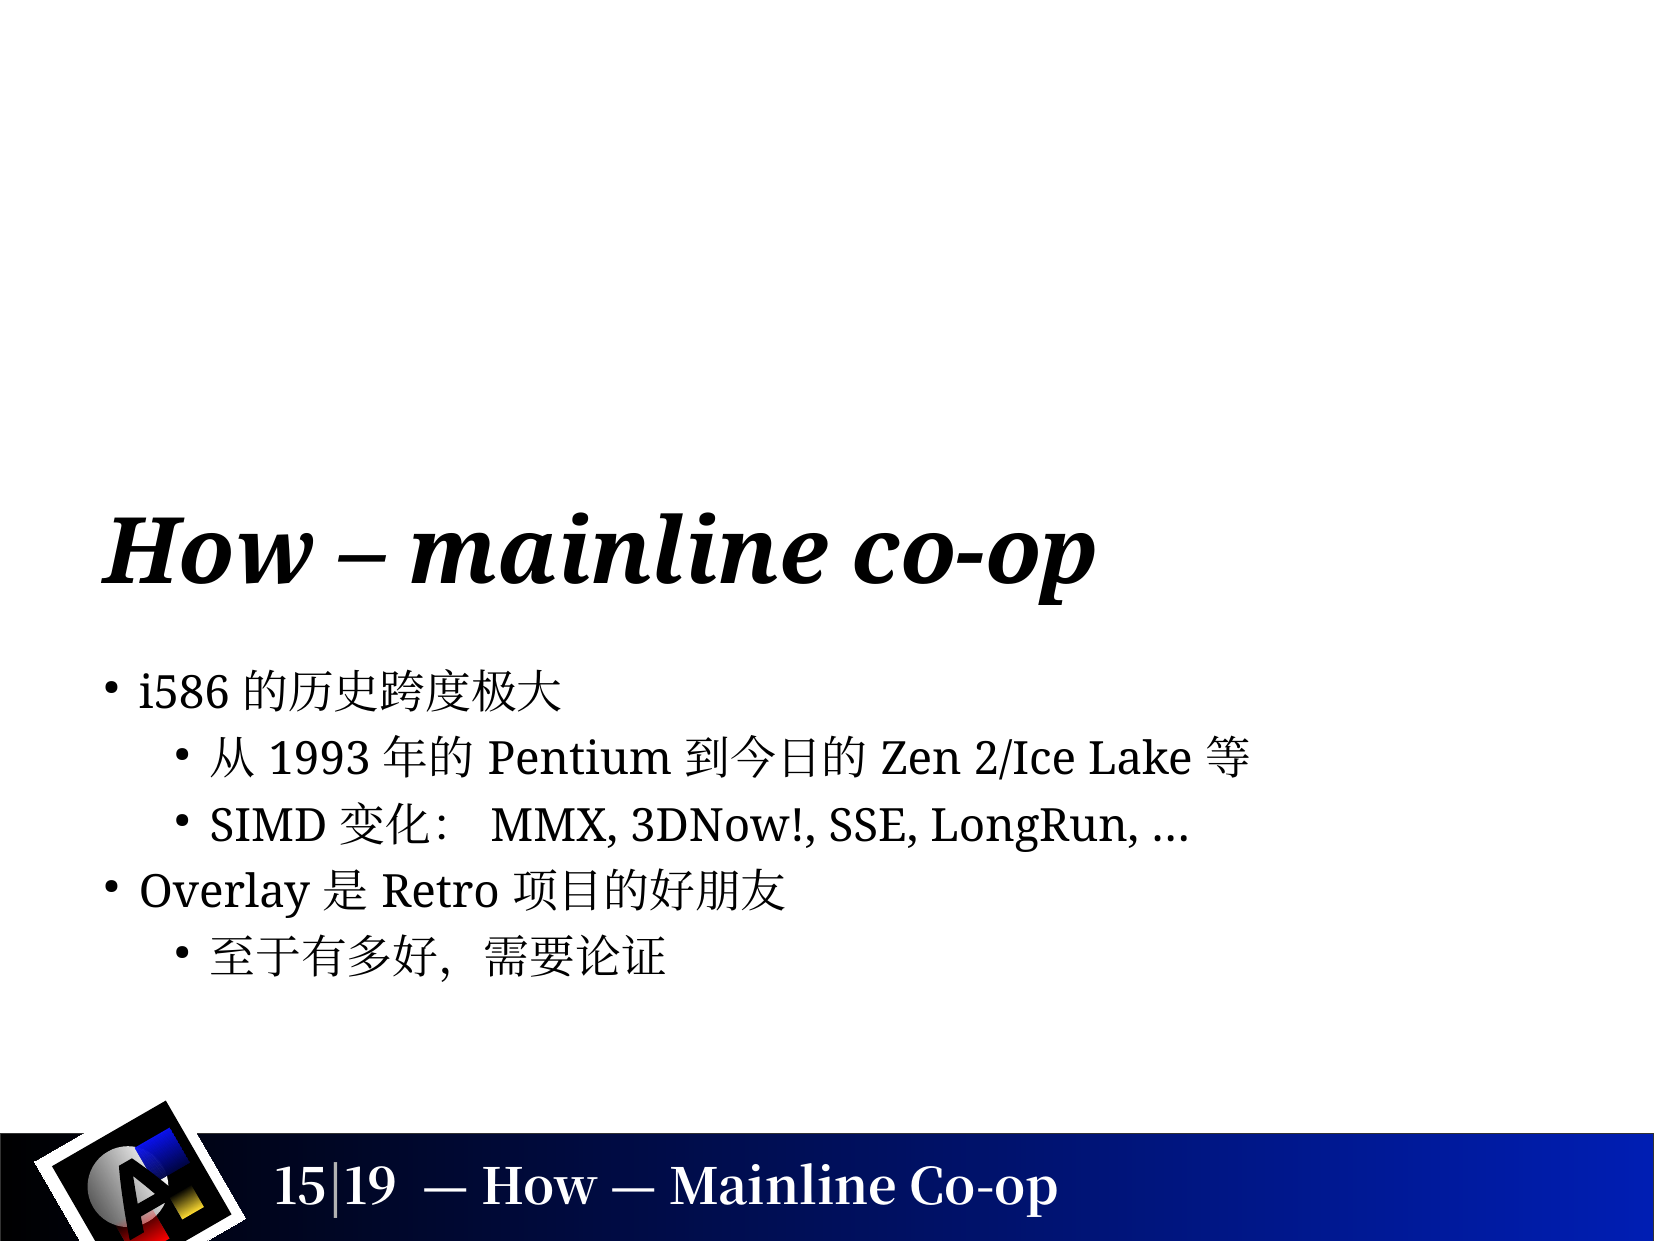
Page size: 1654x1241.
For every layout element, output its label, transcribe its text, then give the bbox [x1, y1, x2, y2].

text_box <编号>|19 — <slide-name> [259, 1139, 1571, 1241]
text_box How – mainline co-op i586的历史跨度极大 从1993年的Pentium到今日的Zen 2/Ice Lake等 SIMD变化：MMX, 3DNow!, SSE, LongRun, … Overlay是Retro项目的好朋友 至于有多好，需要论证 [88, 478, 1266, 996]
picture [51, 1100, 232, 1241]
text_box [0, 1084, 1654, 1241]
